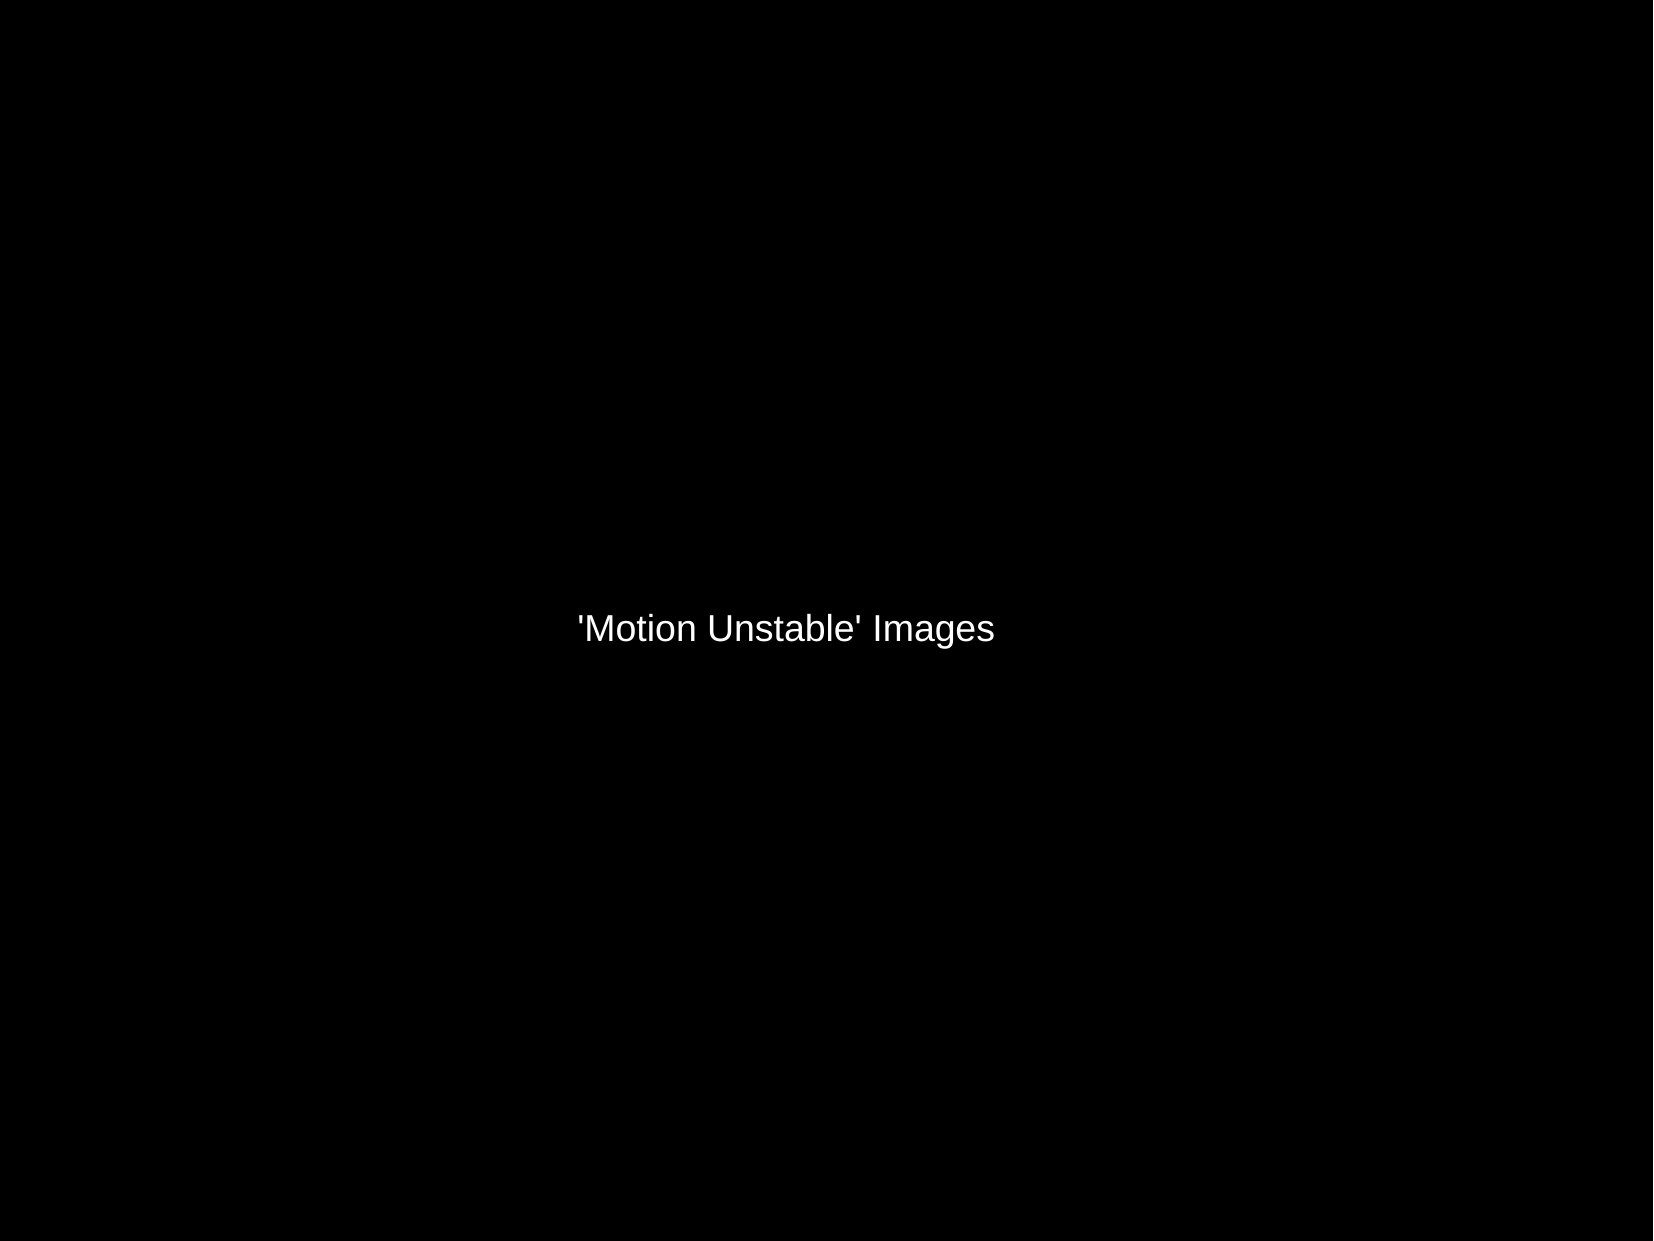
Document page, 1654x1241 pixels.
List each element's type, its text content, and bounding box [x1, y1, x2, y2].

text_box 'Motion Unstable' Images [562, 600, 1463, 662]
